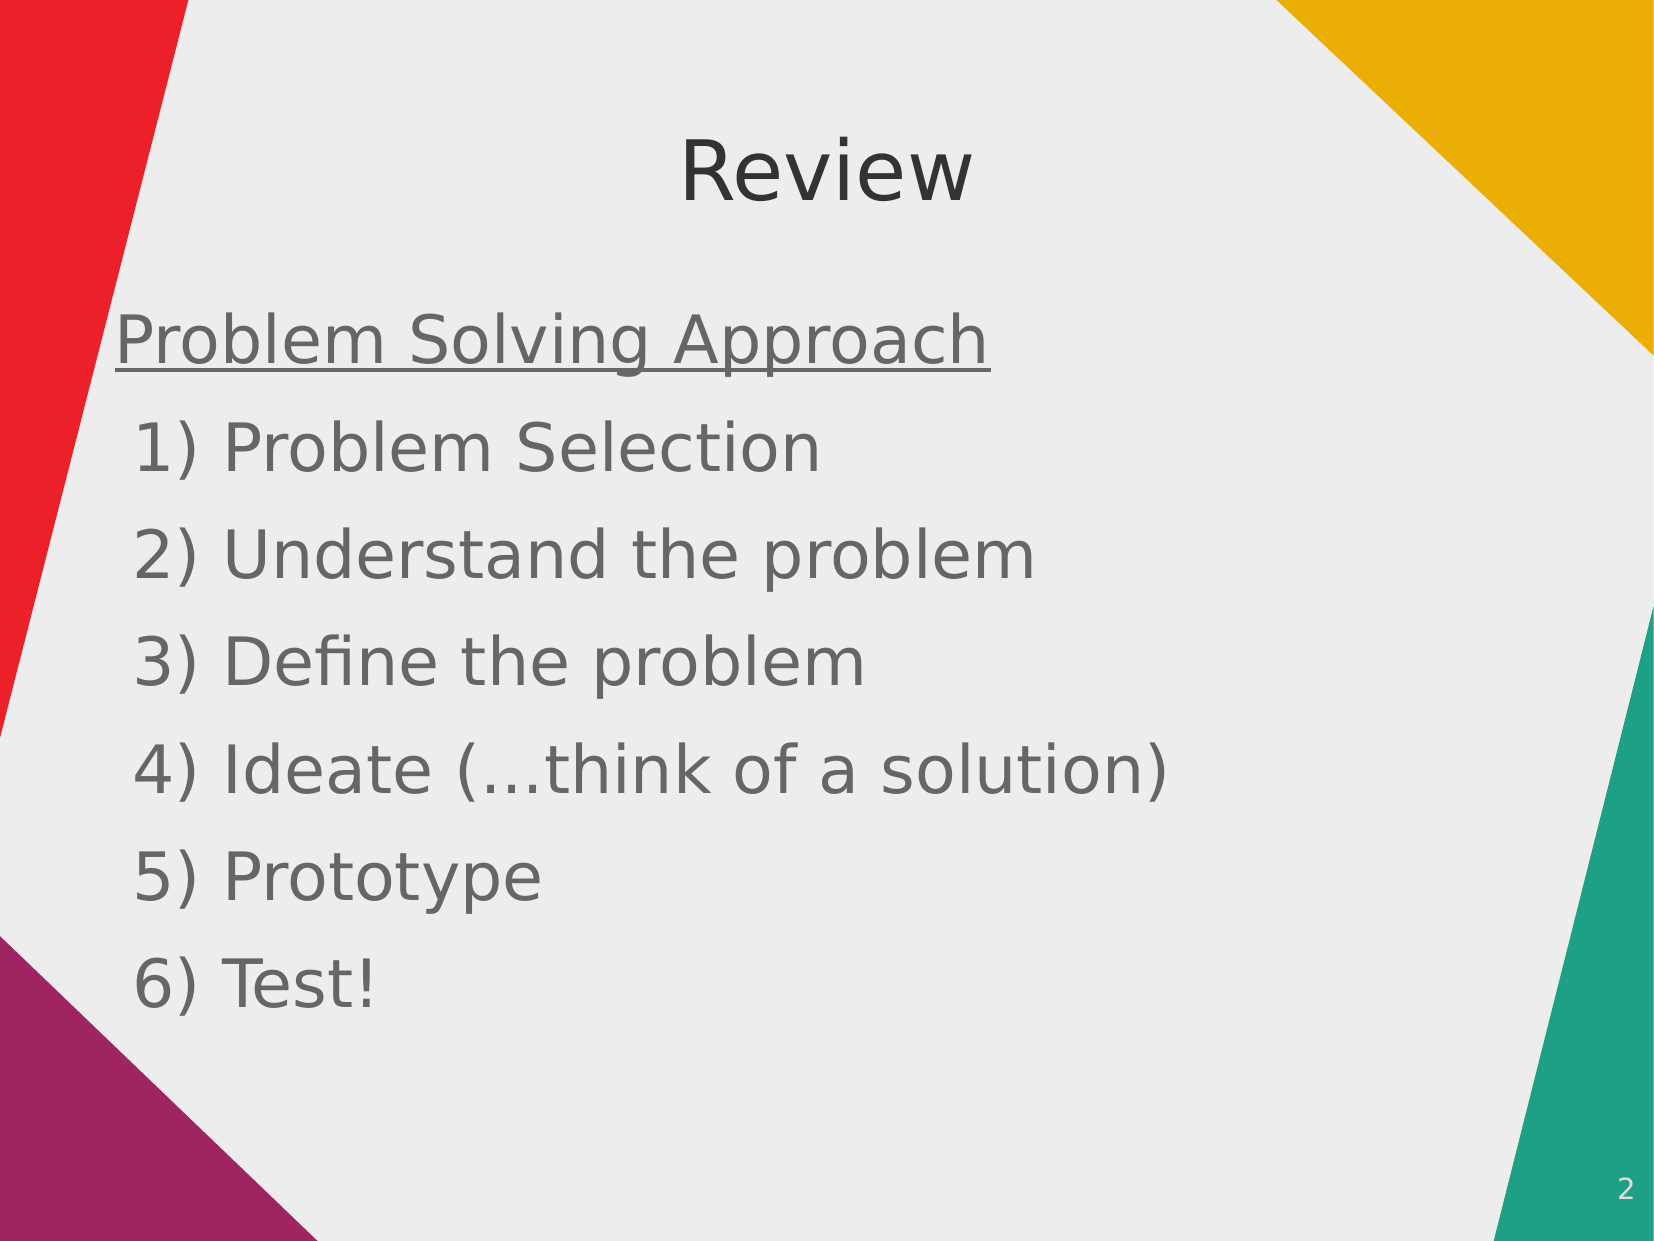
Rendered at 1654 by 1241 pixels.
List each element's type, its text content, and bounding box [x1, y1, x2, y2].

list Problem Solving Approach Problem Selection Understand the problem Define the problem Ideate (...think of a solution) Prototype Test! [114, 302, 1539, 1033]
title Review [114, 73, 1539, 271]
